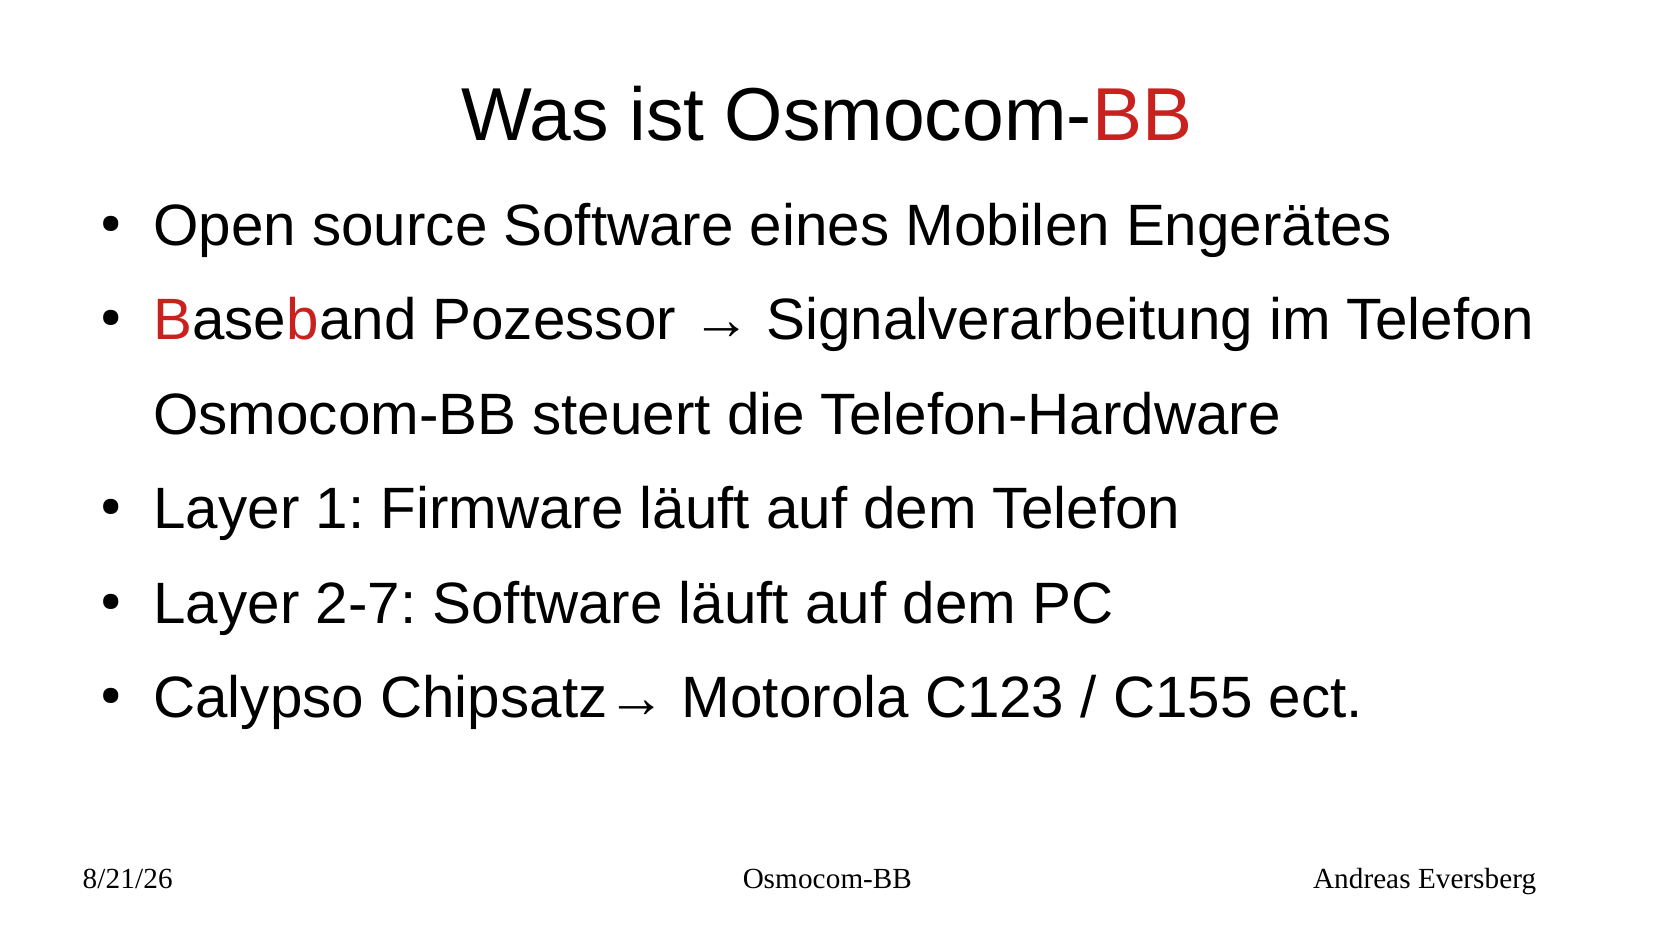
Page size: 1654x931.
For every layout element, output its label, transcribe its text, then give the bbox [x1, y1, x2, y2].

list Open source Software eines Mobilen Engerätes Baseband Pozessor → Signalverarbeitung im Telefon Osmocom-BB steuert die Telefon-Hardware Layer 1: Firmware läuft auf dem Telefon Layer 2-7: Software läuft auf dem PC Calypso Chipsatz→ Motorola C123 / C155 ect. [82, 192, 1571, 826]
title Was ist Osmocom-BB [82, 37, 1571, 192]
